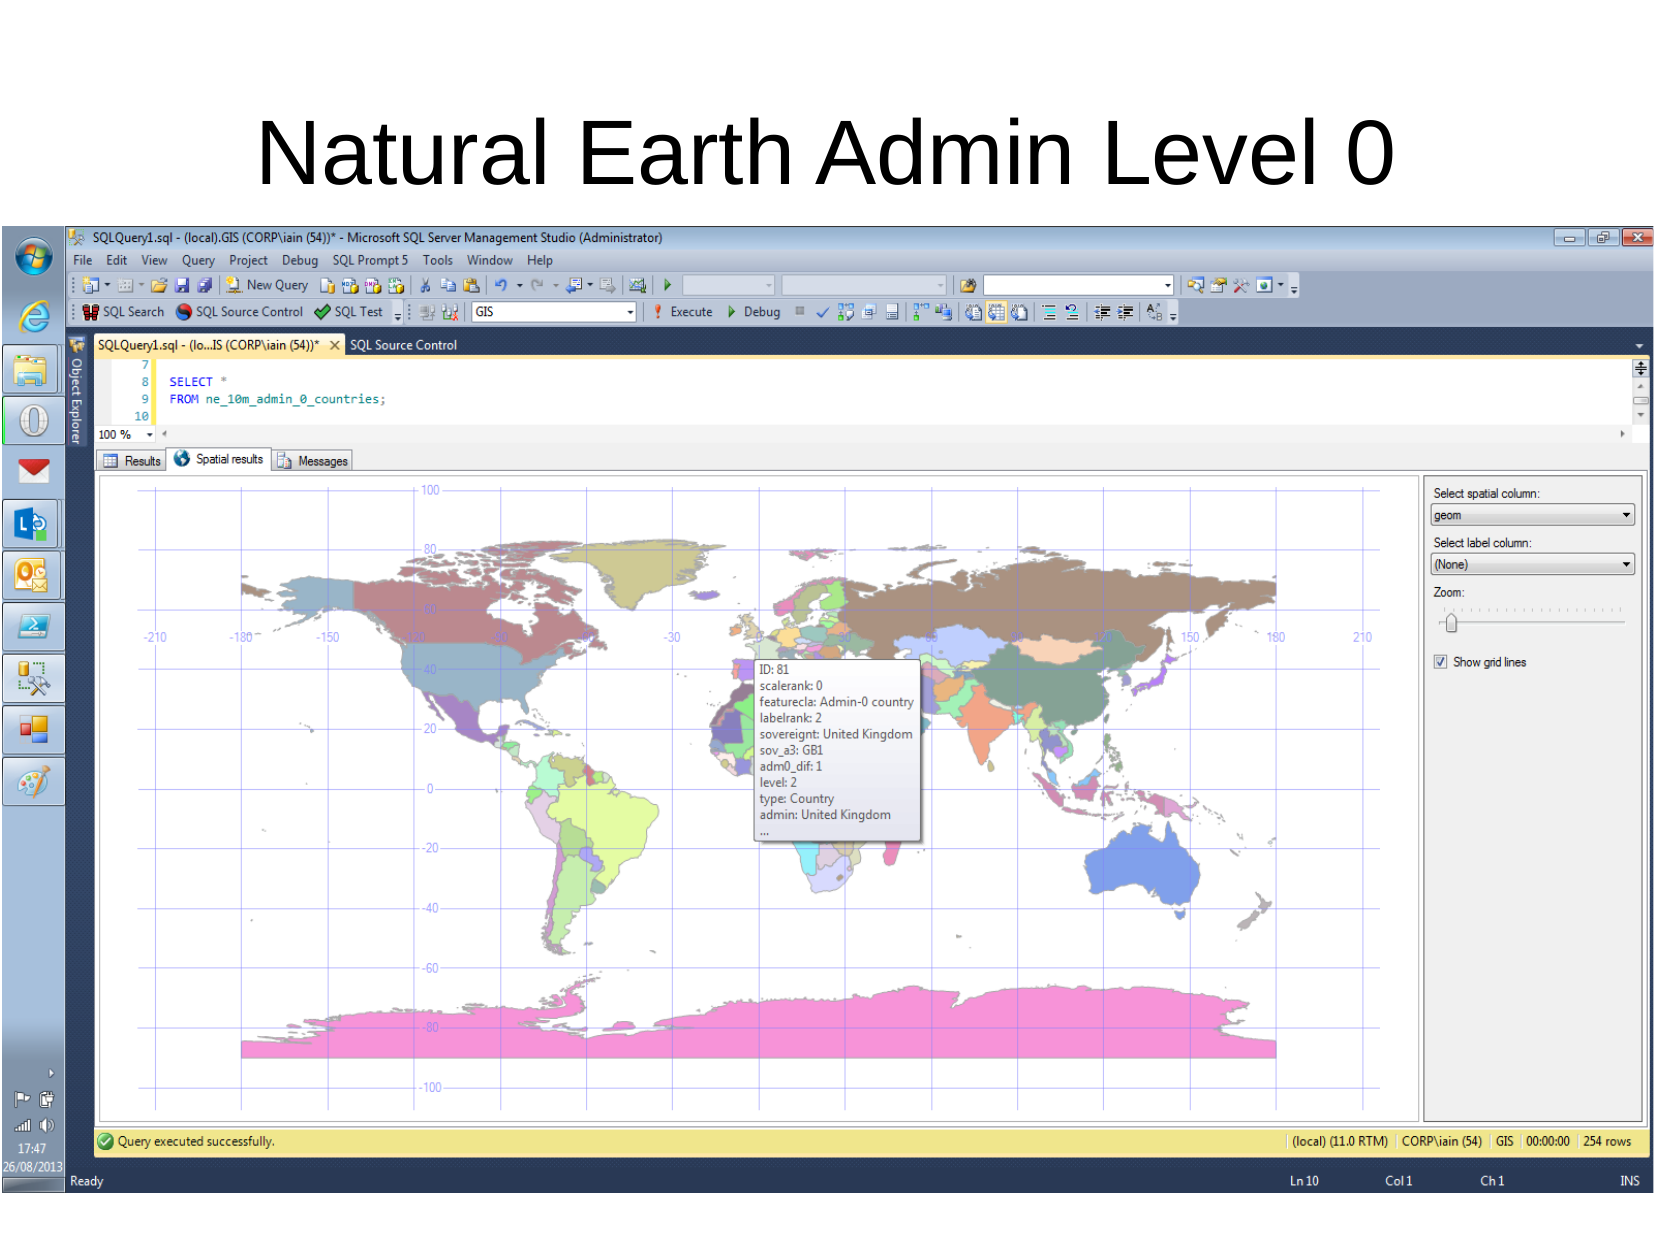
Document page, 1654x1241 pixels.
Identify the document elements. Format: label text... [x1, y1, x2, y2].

title Natural Earth Admin Level 0 [82, 49, 1571, 226]
picture [2, 226, 1654, 1193]
